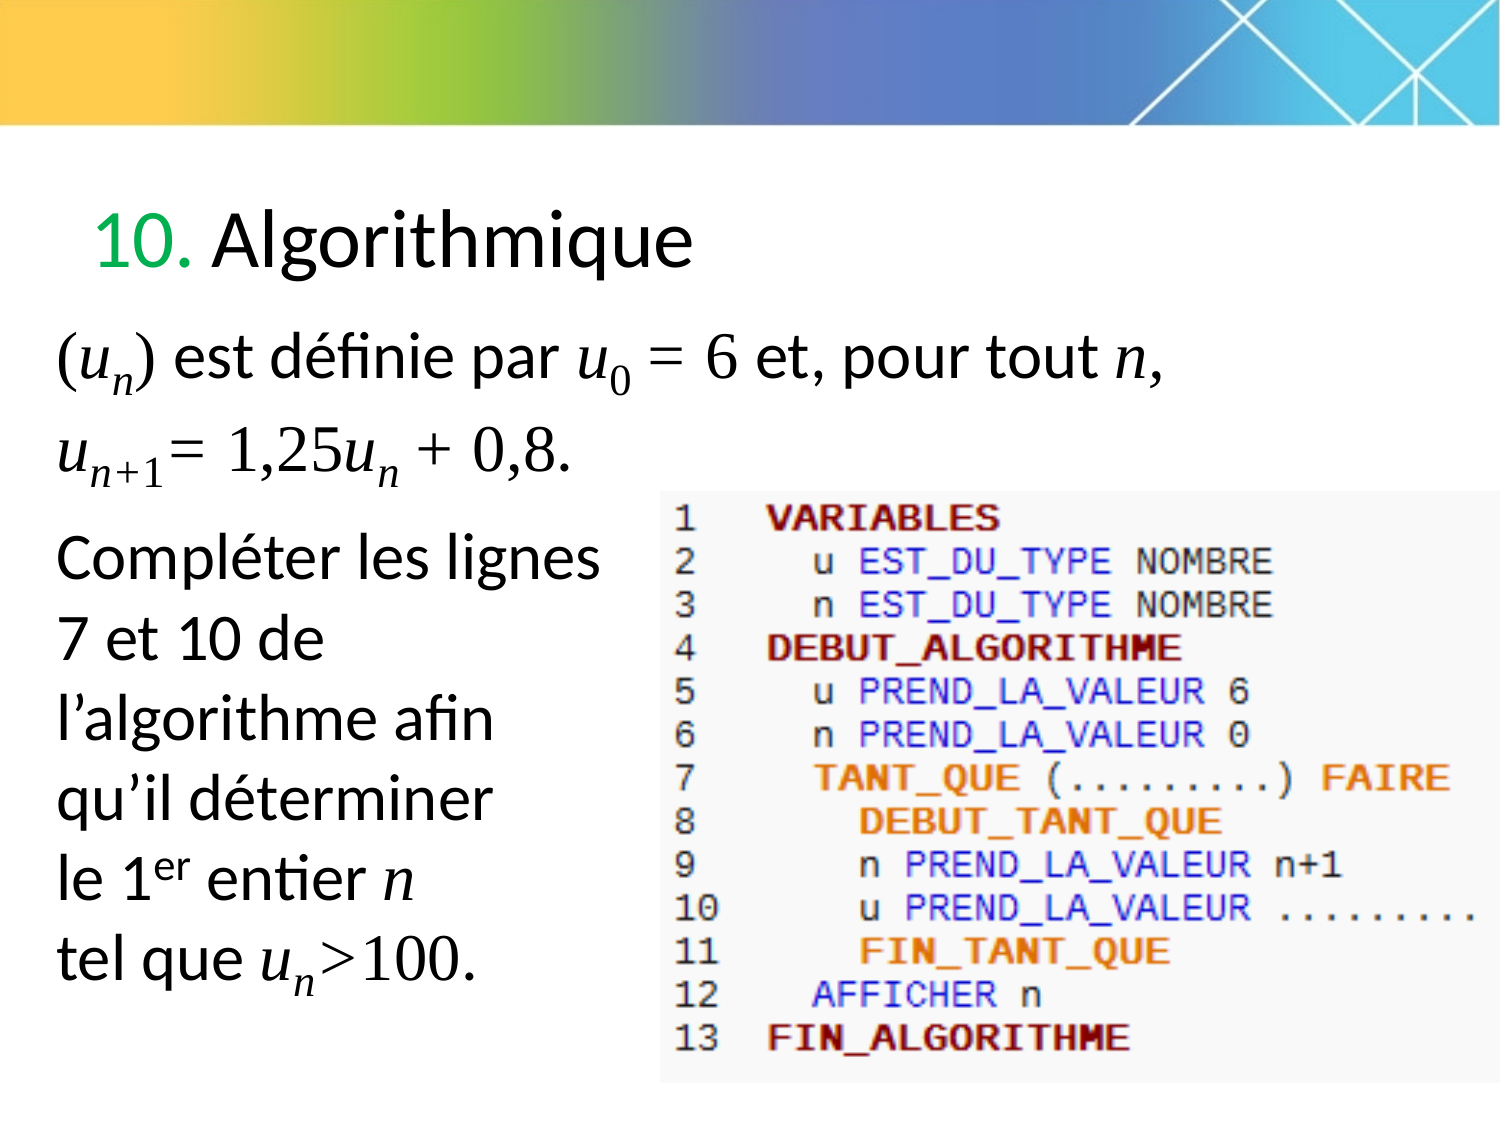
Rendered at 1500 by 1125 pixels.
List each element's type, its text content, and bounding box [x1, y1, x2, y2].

title Algorithmique [75, 164, 1426, 305]
list (un) est définie par u0 = 6 et, pour tout n, un+1= 1,25un + 0,8. Compléter les lignes 7 et 10 de l’algorithme afin qu’il déterminer le 1er entier n tel que un>100. [41, 304, 1392, 1067]
picture [660, 491, 1500, 1083]
